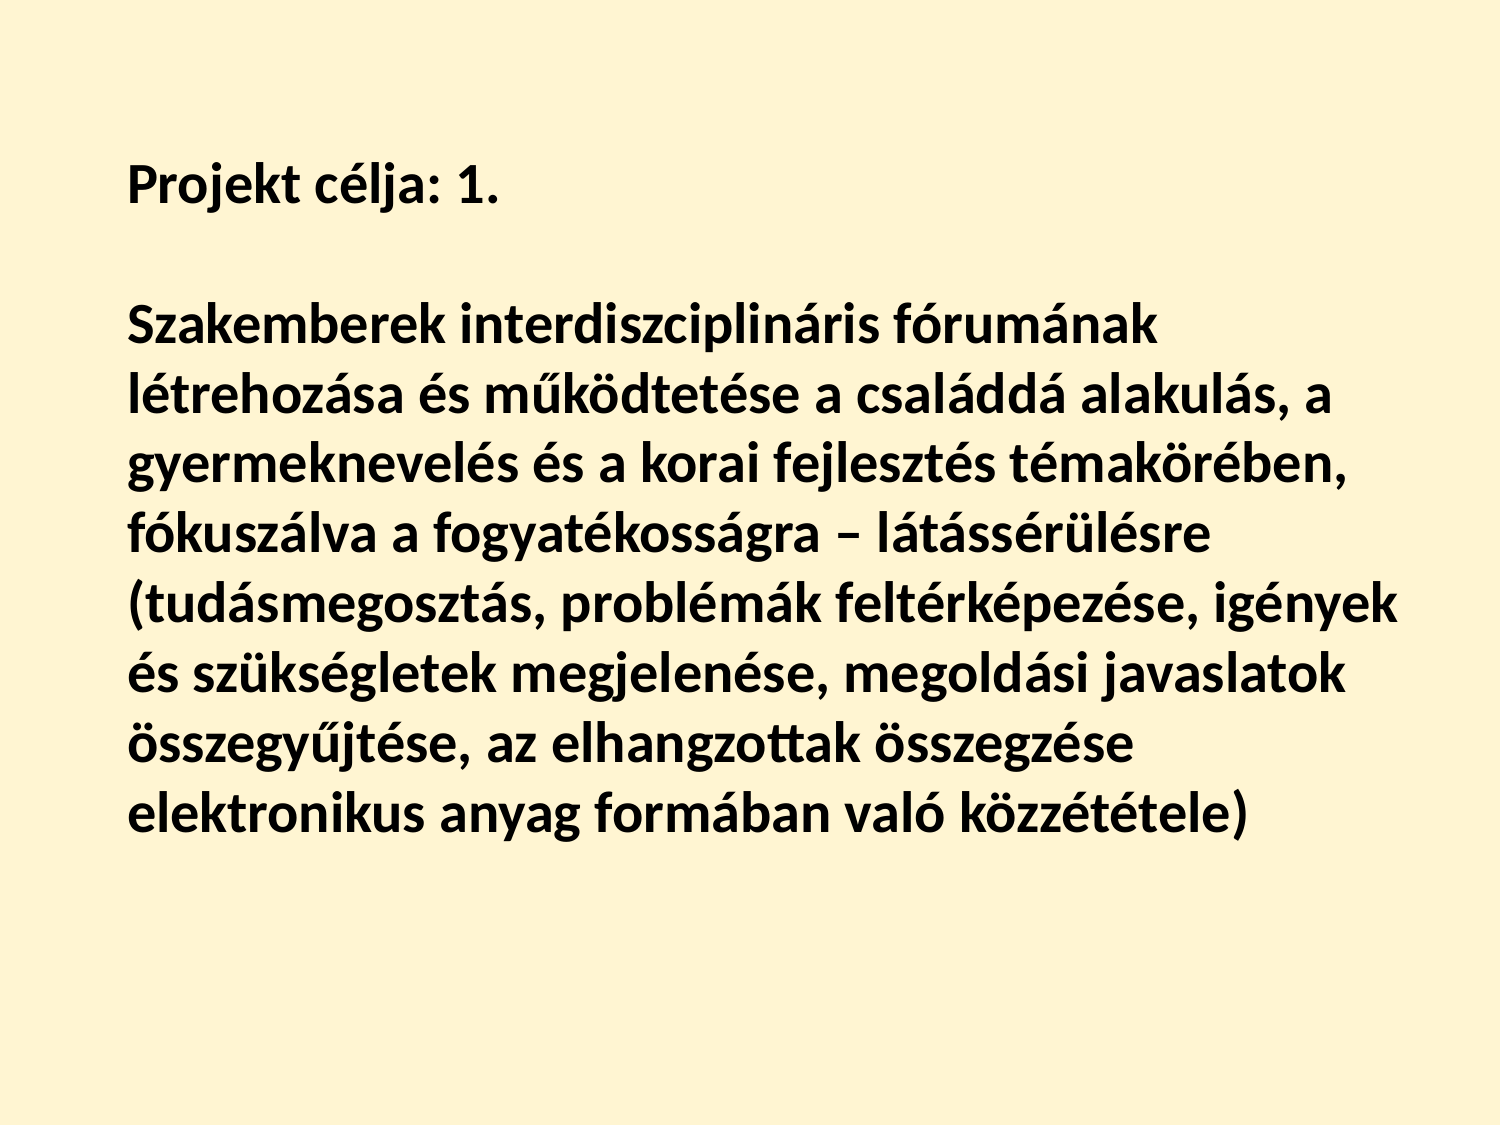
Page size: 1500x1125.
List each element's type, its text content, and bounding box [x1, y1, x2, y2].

text_box Projekt célja: 1. Szakemberek interdiszciplináris fórumának létrehozása és működtetése a családdá alakulás, a gyermeknevelés és a korai fejlesztés témakörében, fókuszálva a fogyatékosságra – látássérülésre (tudásmegosztás, problémák feltérképezése, igények és szükségletek megjelenése, megoldási javaslatok összegyűjtése, az elhangzottak összegzése elektronikus anyag formában való közzététele) [112, 137, 1423, 922]
